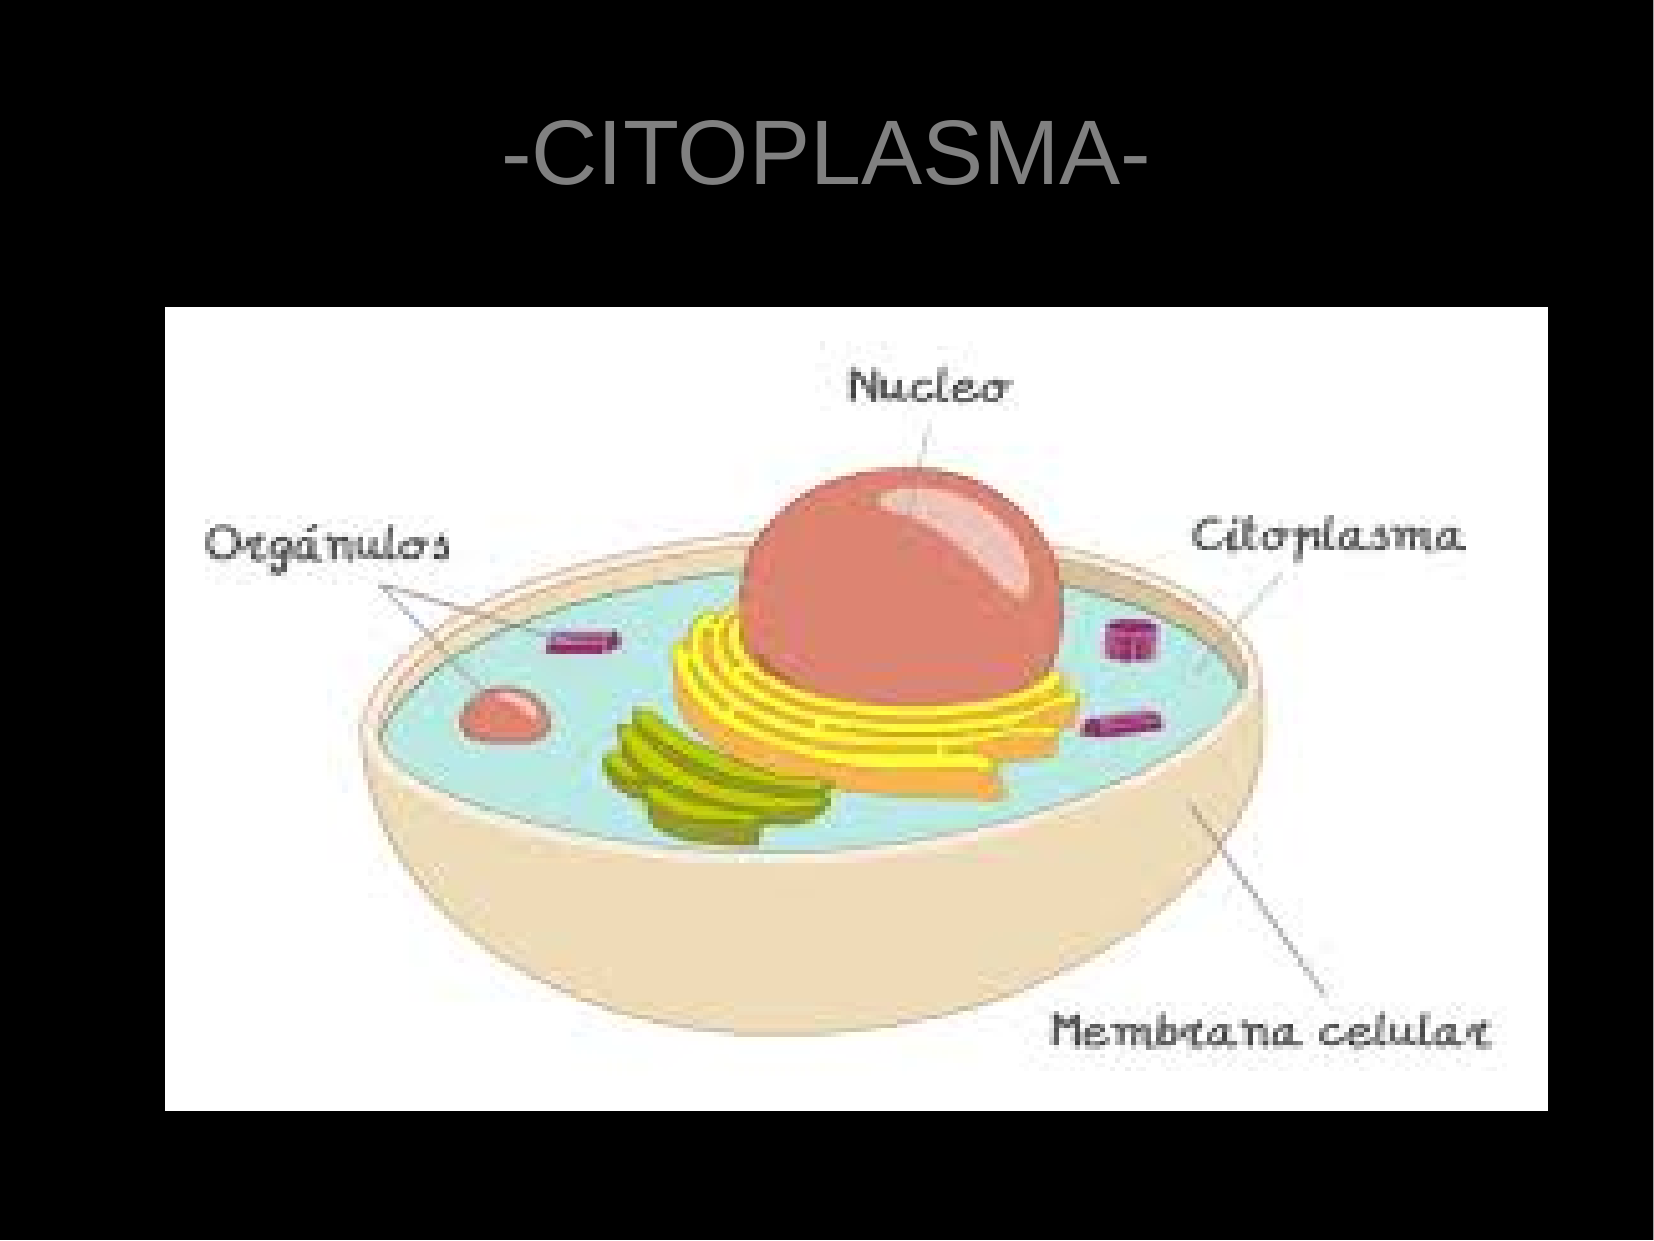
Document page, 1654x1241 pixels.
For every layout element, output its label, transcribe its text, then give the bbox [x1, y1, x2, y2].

picture [165, 307, 1548, 1111]
title -CITOPLASMA- [82, 49, 1571, 257]
